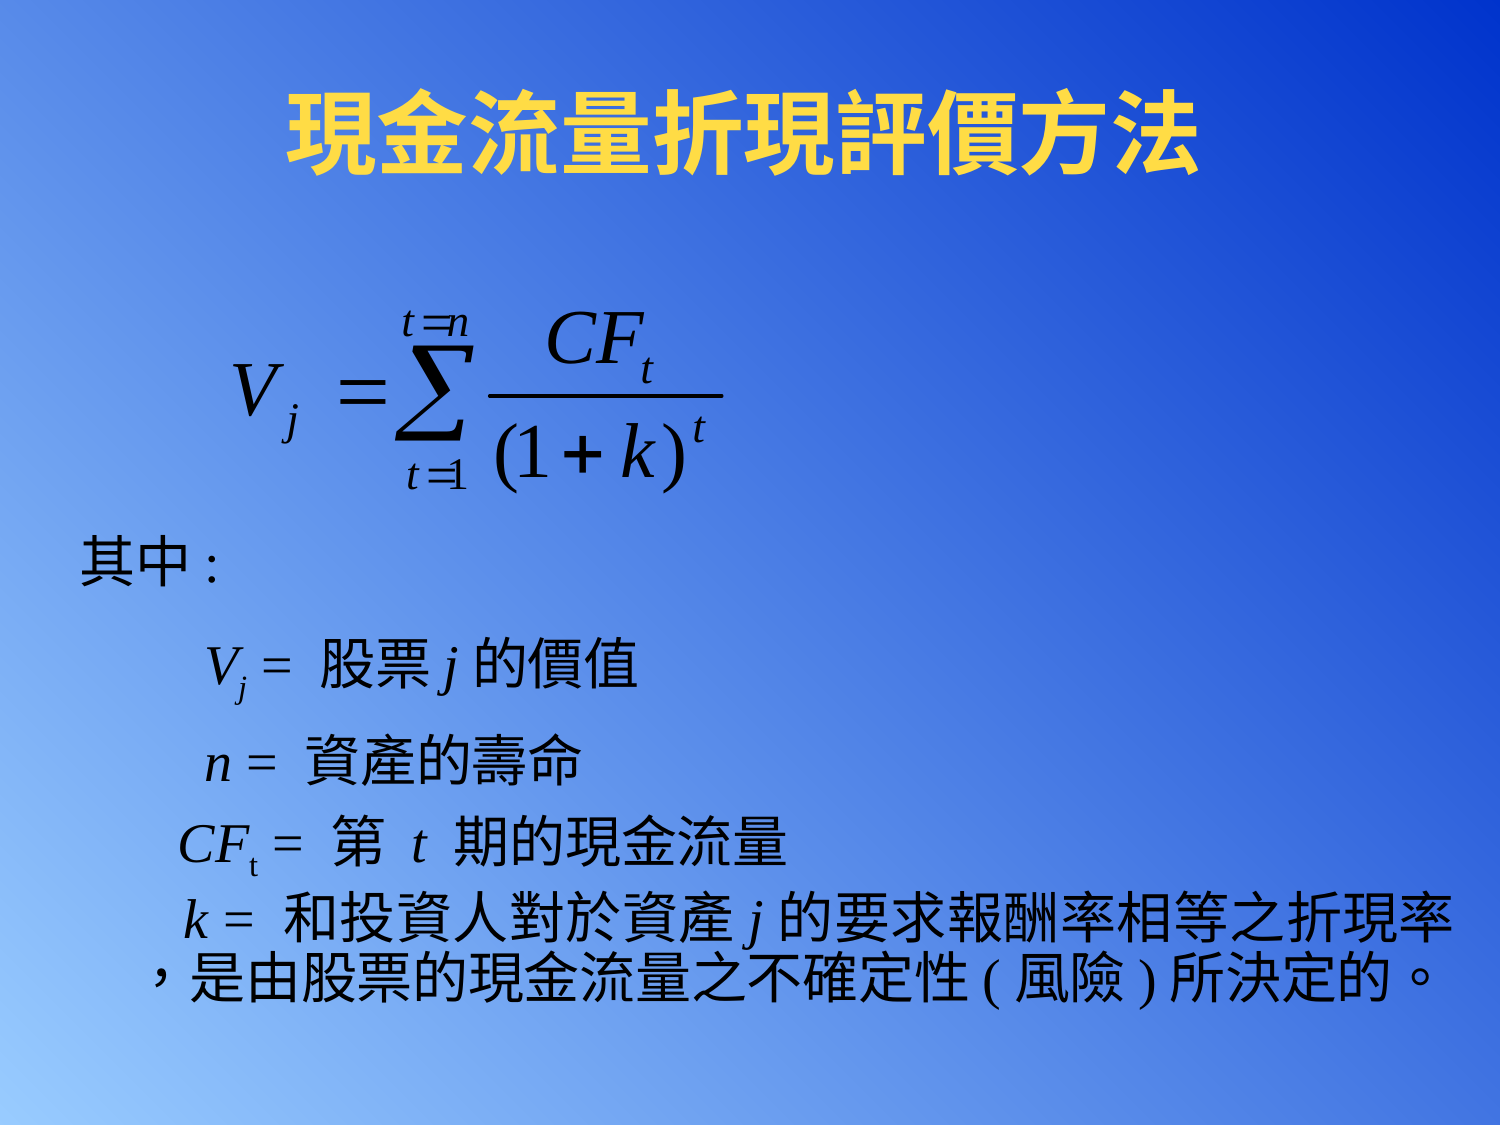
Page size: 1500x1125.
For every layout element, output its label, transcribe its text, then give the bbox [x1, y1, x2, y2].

title 現金流量折現評價方法 [41, 37, 1447, 225]
chart [225, 285, 738, 513]
list 其中: Vj = 股票j的價值 n = 資產的壽命 CFt = 第 t 期的現金流量 k = 和投資人對於資產j的要求報酬率相等之折現率，是由股票的現金流量之不確定性(風險)所決定的。 [64, 527, 1471, 1083]
